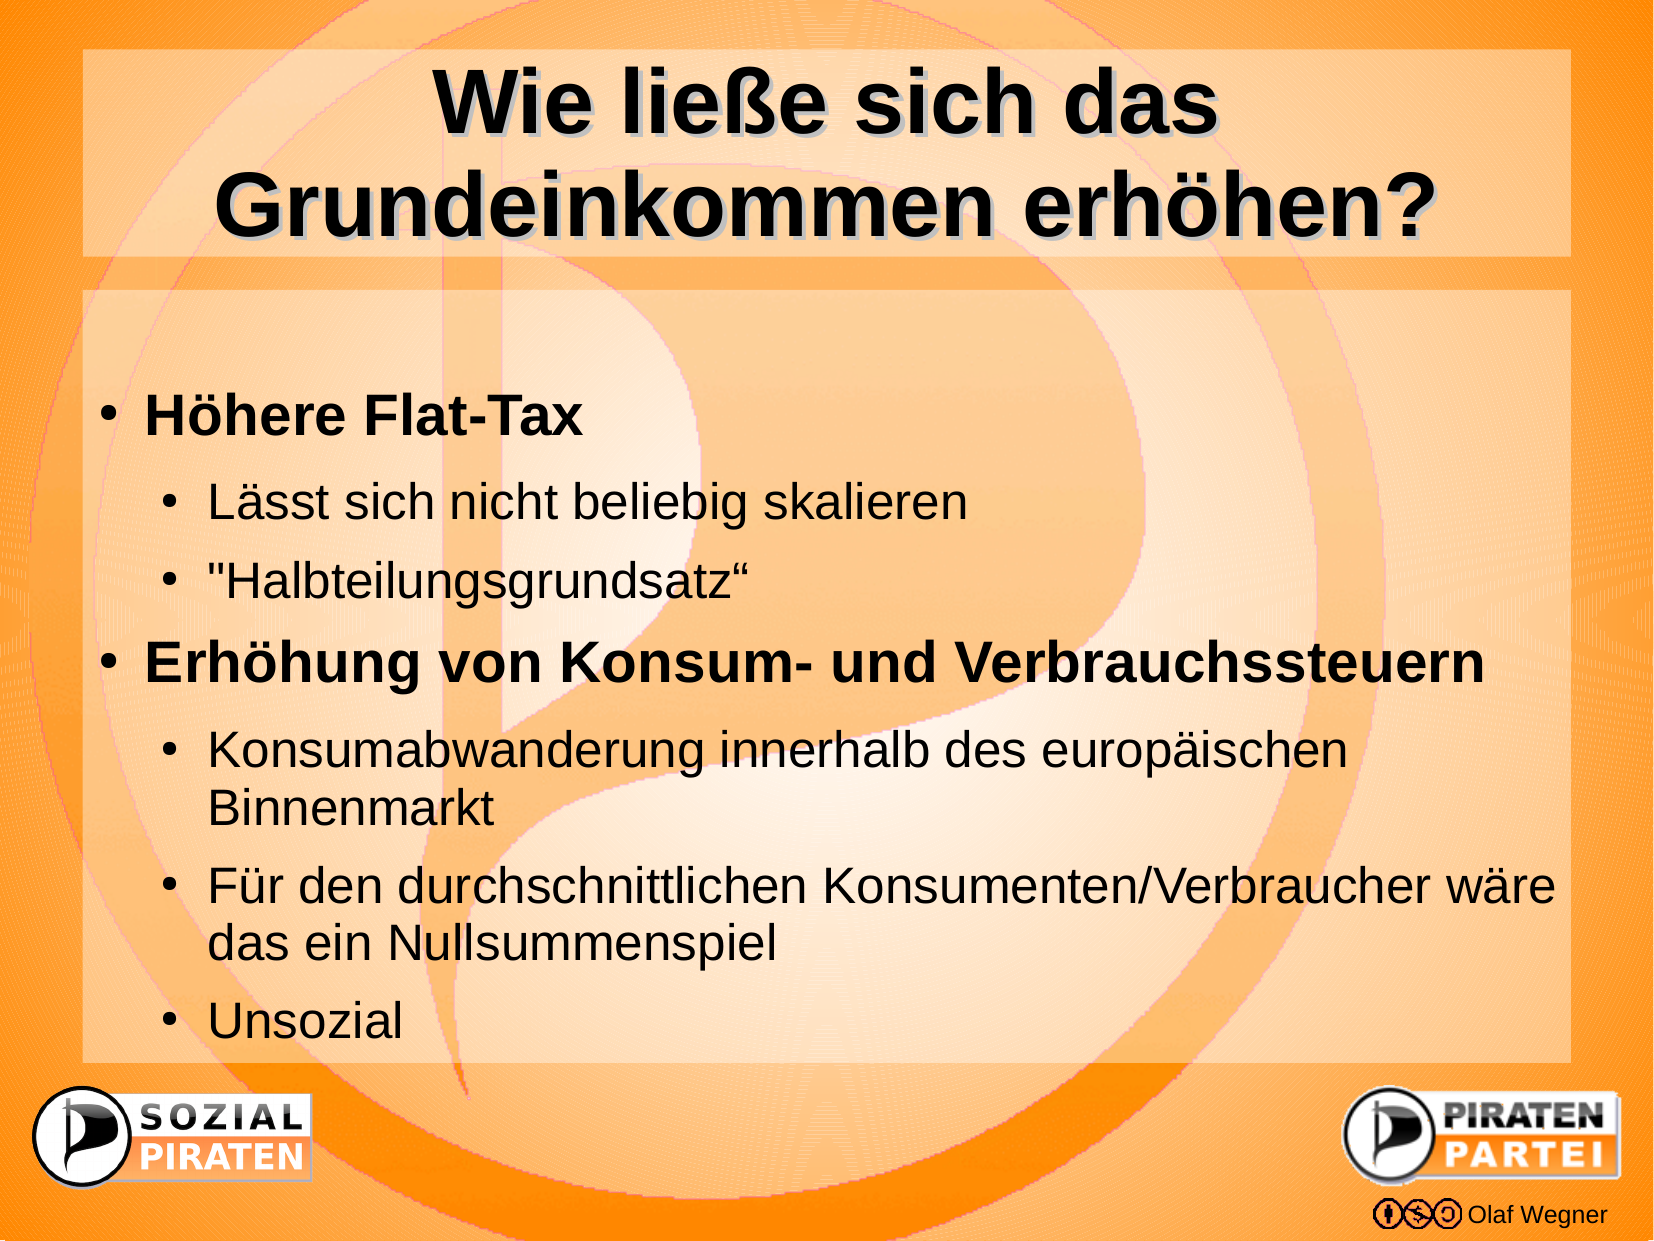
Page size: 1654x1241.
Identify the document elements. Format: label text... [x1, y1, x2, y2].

list Höhere Flat-Tax Lässt sich nicht beliebig skalieren "Halbteilungsgrundsatz“ Erhöhung von Konsum- und Verbrauchssteuern Konsumabwanderung innerhalb des europäischen Binnenmarkt Für den durchschnittlichen Konsumenten/Verbraucher wäre das ein Nullsummenspiel Unsozial [82, 290, 1571, 1063]
text_box Olaf Wegner [1452, 1193, 1623, 1237]
title Wie ließe sich das Grundeinkommen erhöhen? [82, 49, 1571, 257]
picture [29, 0, 1623, 1241]
